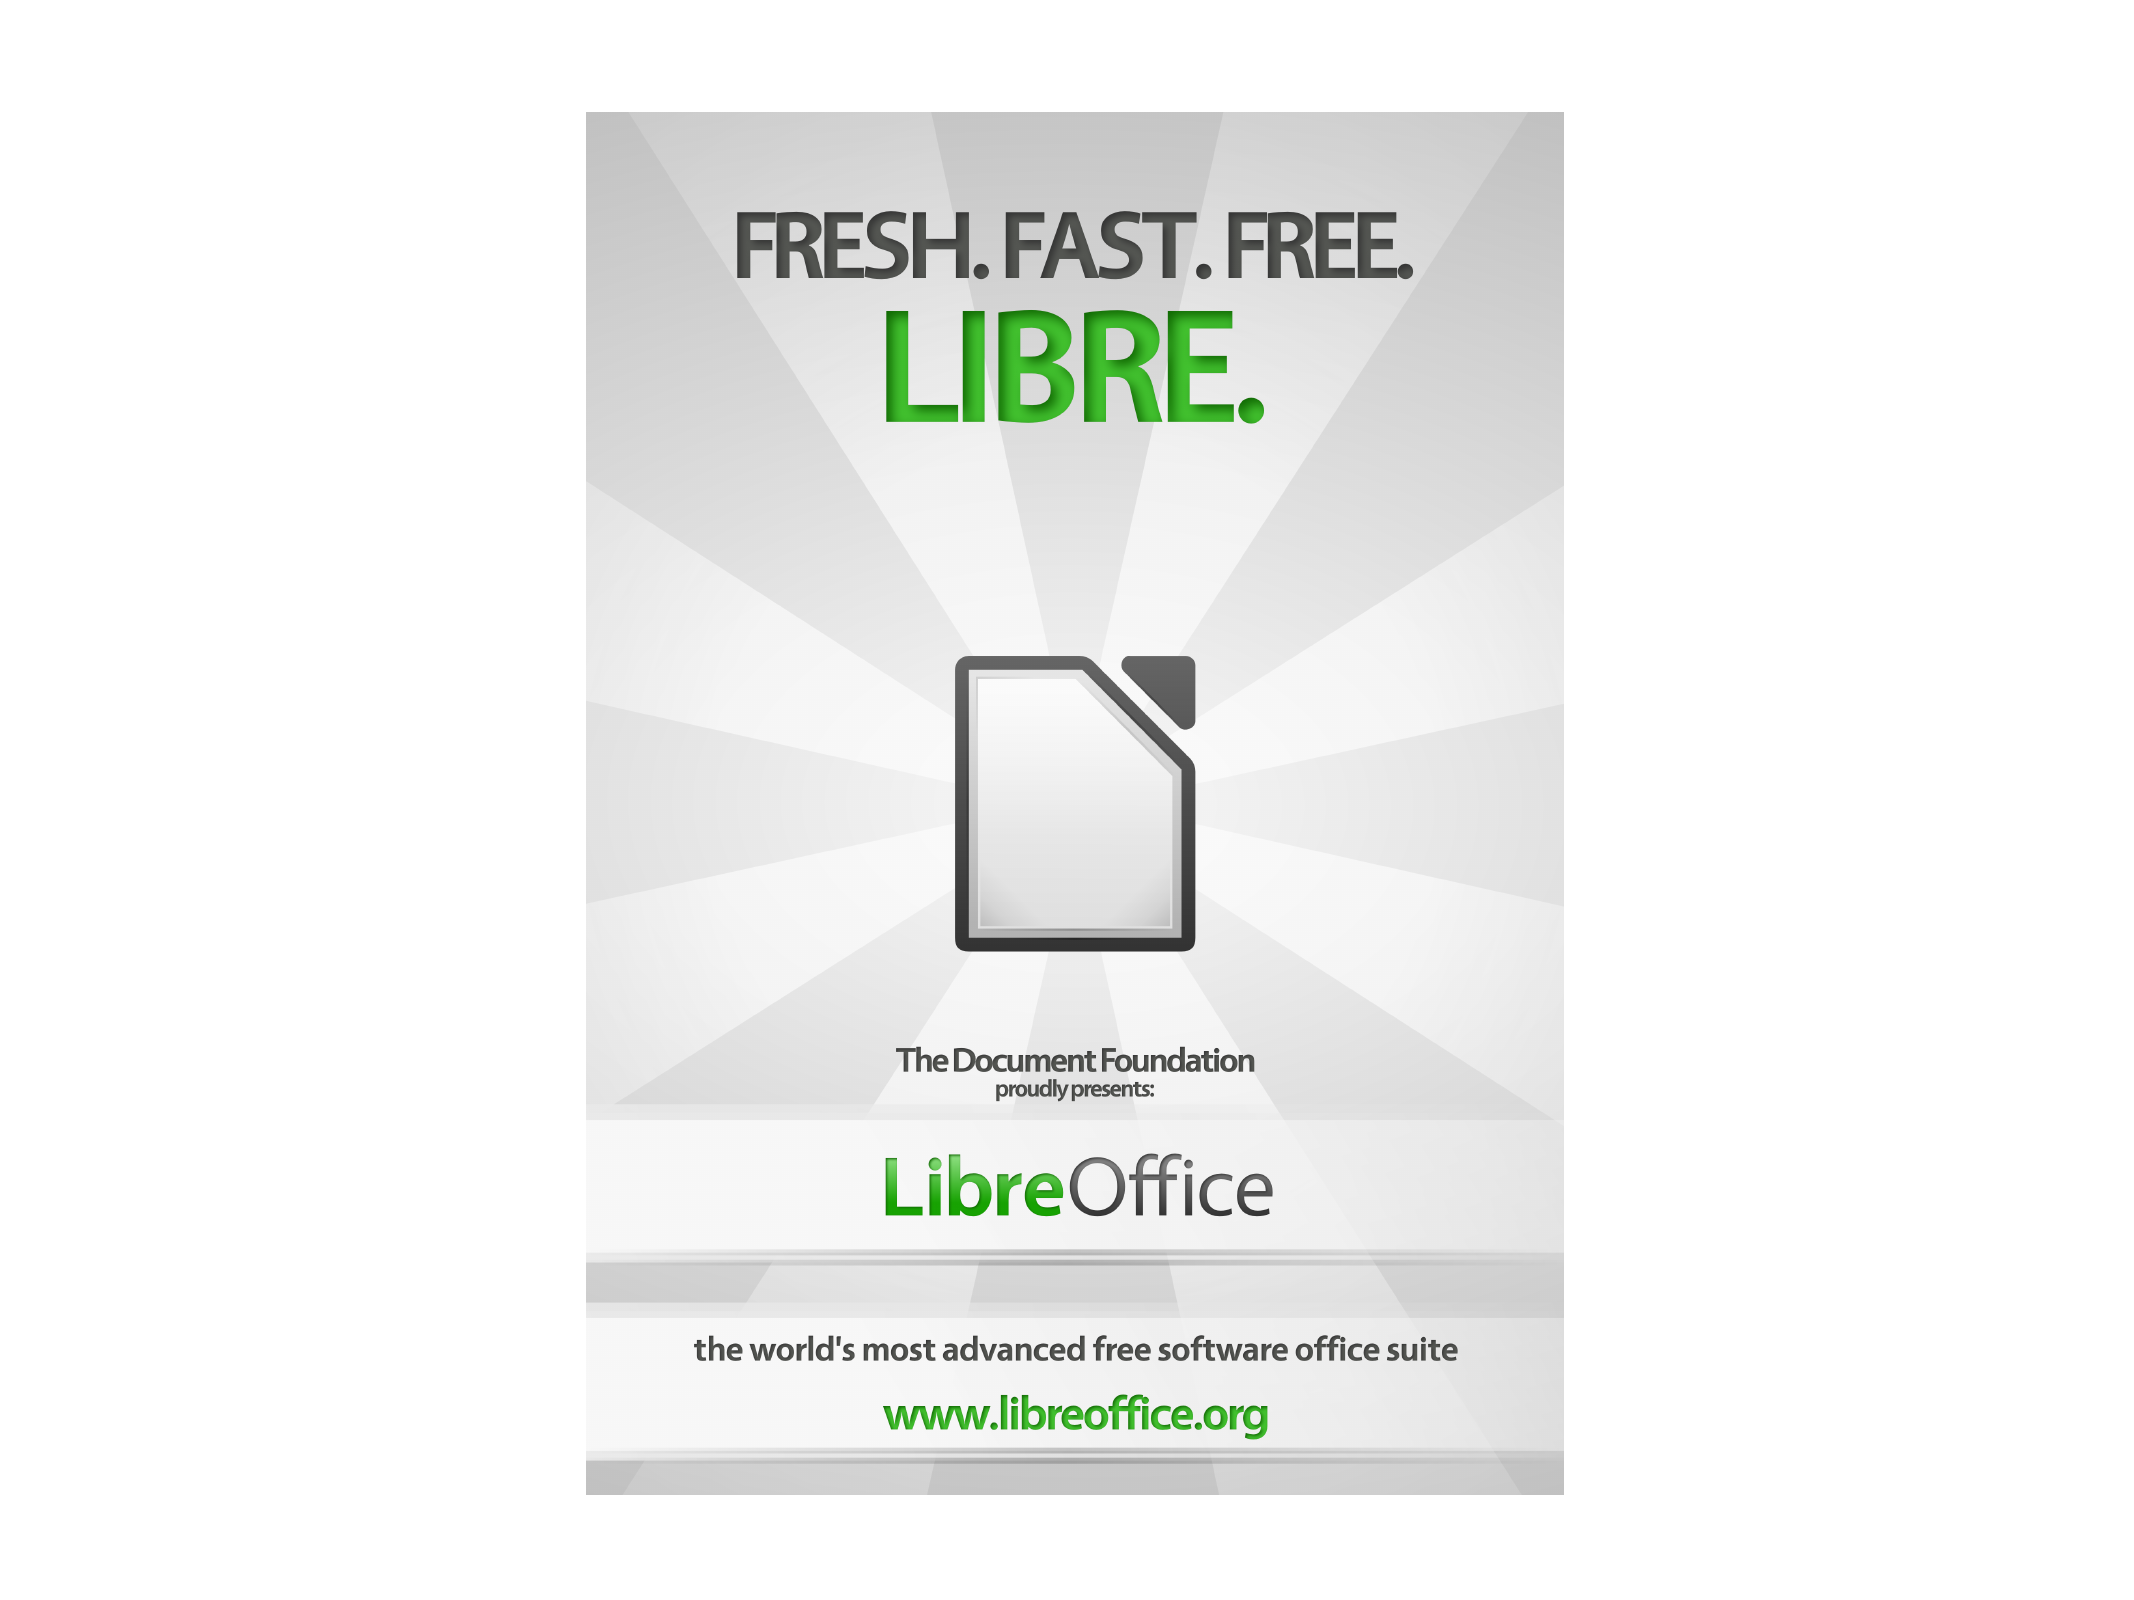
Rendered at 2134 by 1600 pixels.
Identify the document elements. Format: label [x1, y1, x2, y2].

picture [586, 112, 1564, 1495]
